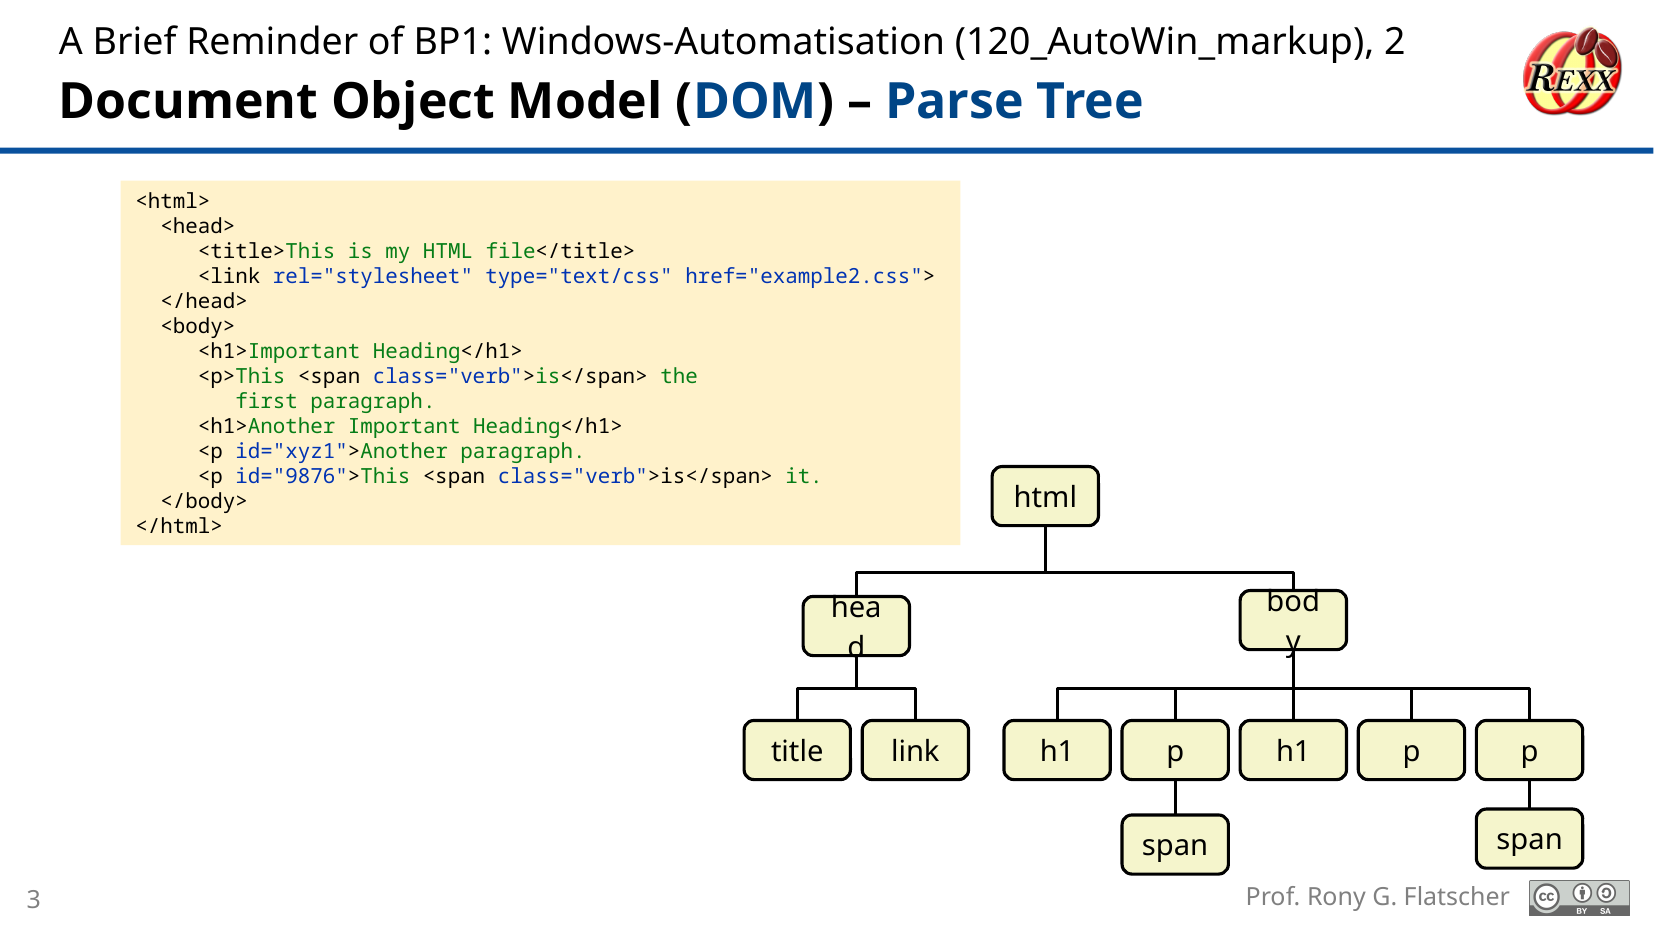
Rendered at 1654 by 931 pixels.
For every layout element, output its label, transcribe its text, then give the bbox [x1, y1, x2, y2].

text_box html [992, 466, 1099, 526]
text_box head [851, 643, 860, 655]
text_box p [1476, 720, 1583, 780]
text_box p [1358, 720, 1465, 780]
text_box p [1122, 720, 1229, 780]
text_box span [1122, 814, 1229, 875]
text_box link [862, 720, 969, 780]
text_box h1 [1240, 720, 1347, 780]
text_box title [744, 720, 851, 780]
title A Brief Reminder of BP1: Windows-Automatisation (120_AutoWin_markup), 2 Document Object Model (DOM) – Parse Tree [0, 0, 1625, 148]
text_box body [1271, 597, 1280, 609]
text_box head [803, 596, 910, 656]
text_box body [1240, 590, 1347, 650]
text_box body [1306, 597, 1315, 609]
text_box <html> <head> <title>This is my HTML file</title> <link rel="stylesheet" type="text/css" href="example2.css"> </head> <body> <h1>Important Heading</h1> <p>This <span class="verb">is</span> the first paragraph. <h1>Another Important Heading</h1> <p id="xyz1">Another paragraph. <p id="9876">This <span class="verb">is</span> it. </body> </html> [120, 180, 961, 546]
text_box span [1476, 809, 1583, 869]
text_box h1 [1003, 720, 1111, 780]
